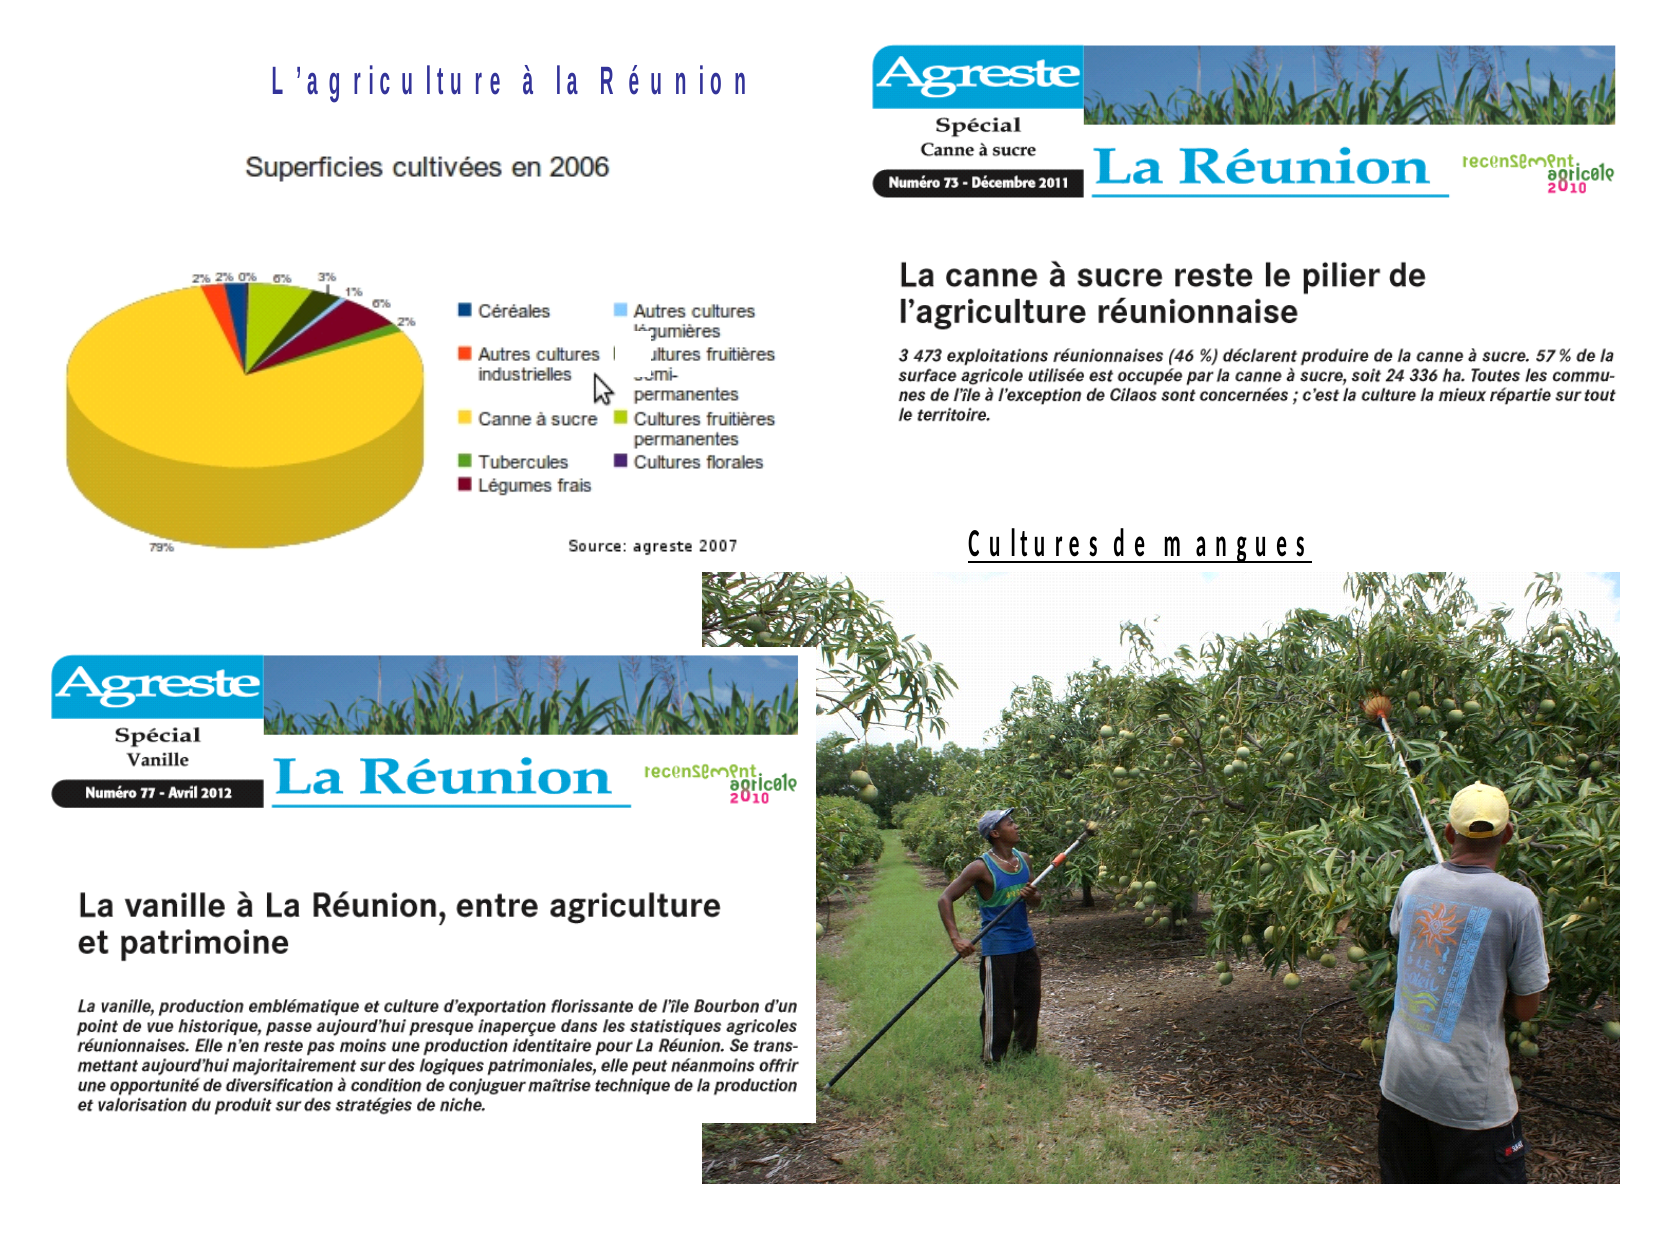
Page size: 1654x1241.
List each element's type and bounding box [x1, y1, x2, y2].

picture [47, 35, 1630, 1184]
